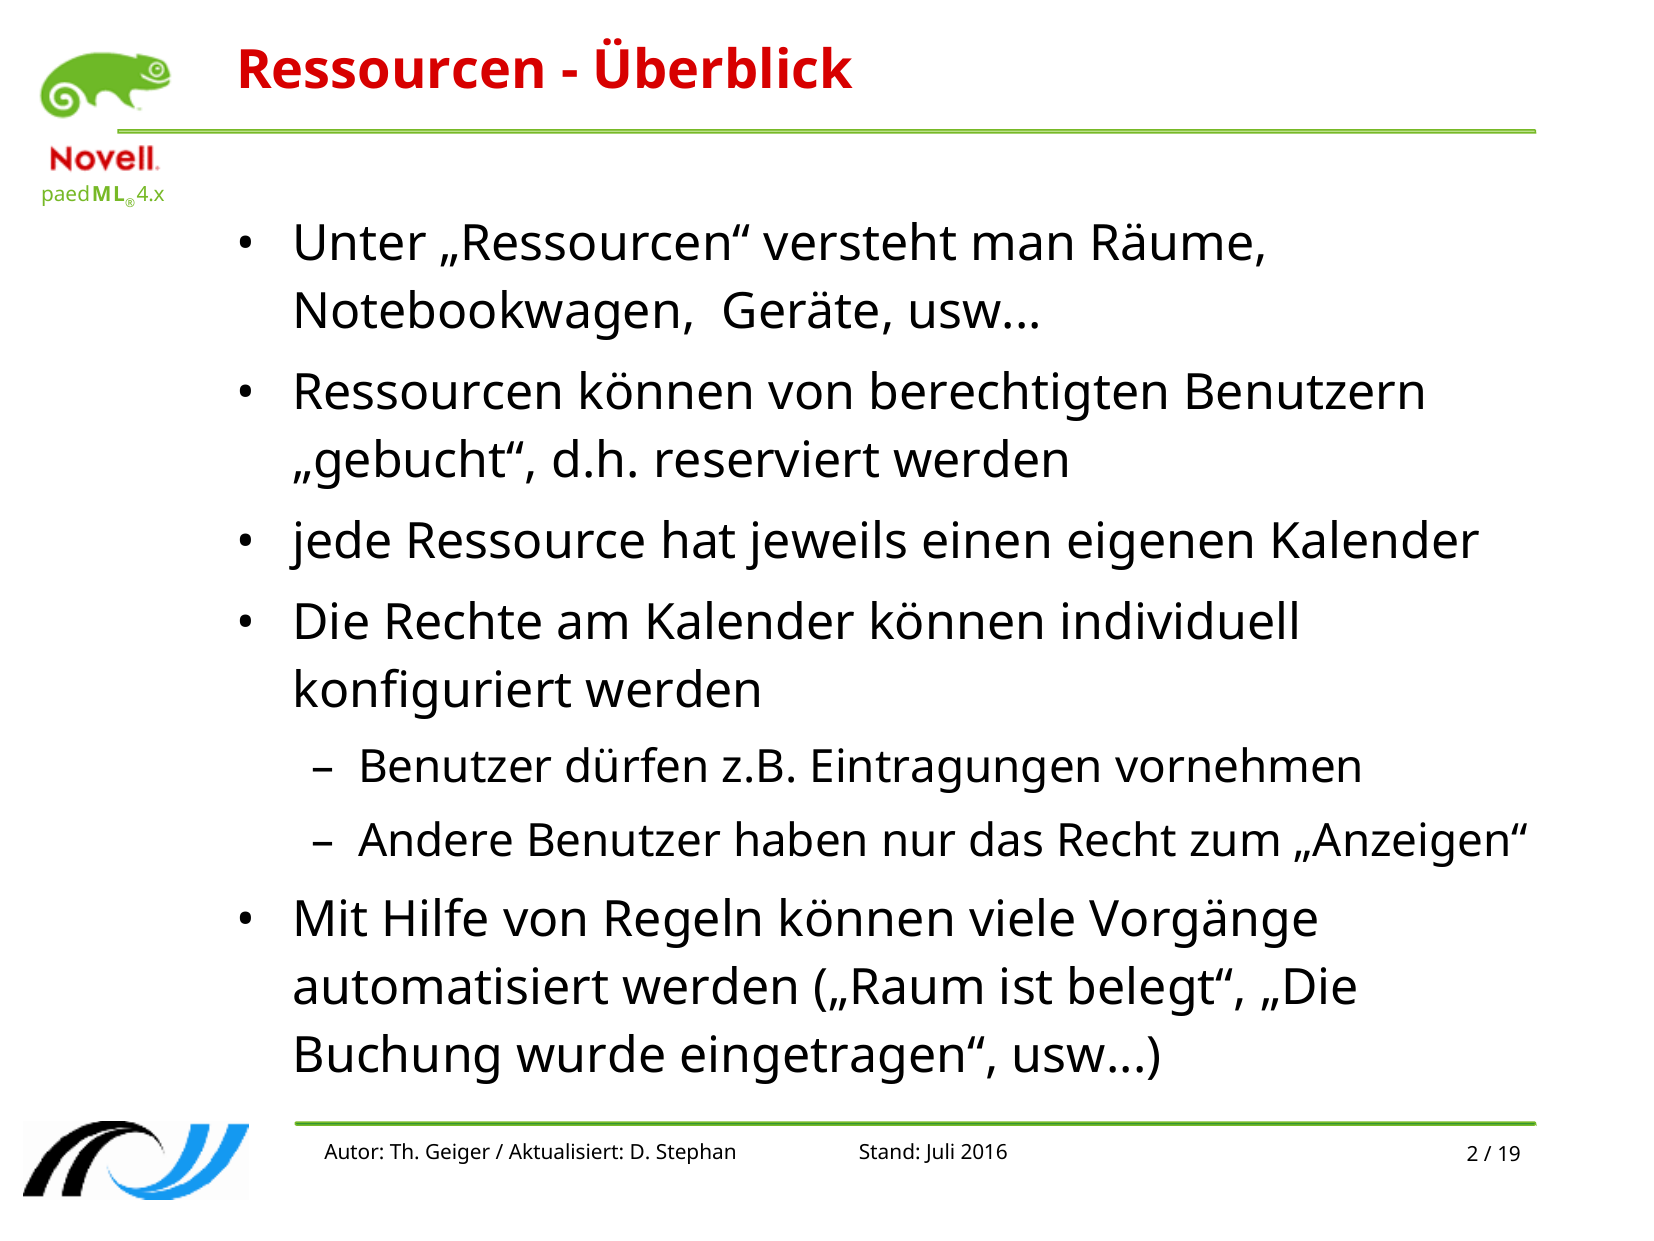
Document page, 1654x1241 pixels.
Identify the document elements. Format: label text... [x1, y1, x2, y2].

text_box [590, 501, 916, 574]
picture [26, 35, 184, 193]
picture [23, 1121, 249, 1200]
list Unter „Ressourcen“ versteht man Räume, Notebookwagen, Geräte, usw... Ressourcen können von berechtigten Benutzern „gebucht“, d.h. reserviert werden jede Ressource hat jeweils einen eigenen Kalender Die Rechte am Kalender können individuell konfiguriert werden Benutzer dürfen z.B. Eintragungen vornehmen Andere Benutzer haben nur das Recht zum „Anzeigen“ Mit Hilfe von Regeln können viele Vorgänge automatisiert werden („Raum ist belegt“, „Die Buchung wurde eingetragen“, usw...) [236, 206, 1565, 1064]
title Ressourcen - Überblick [236, 17, 1536, 119]
